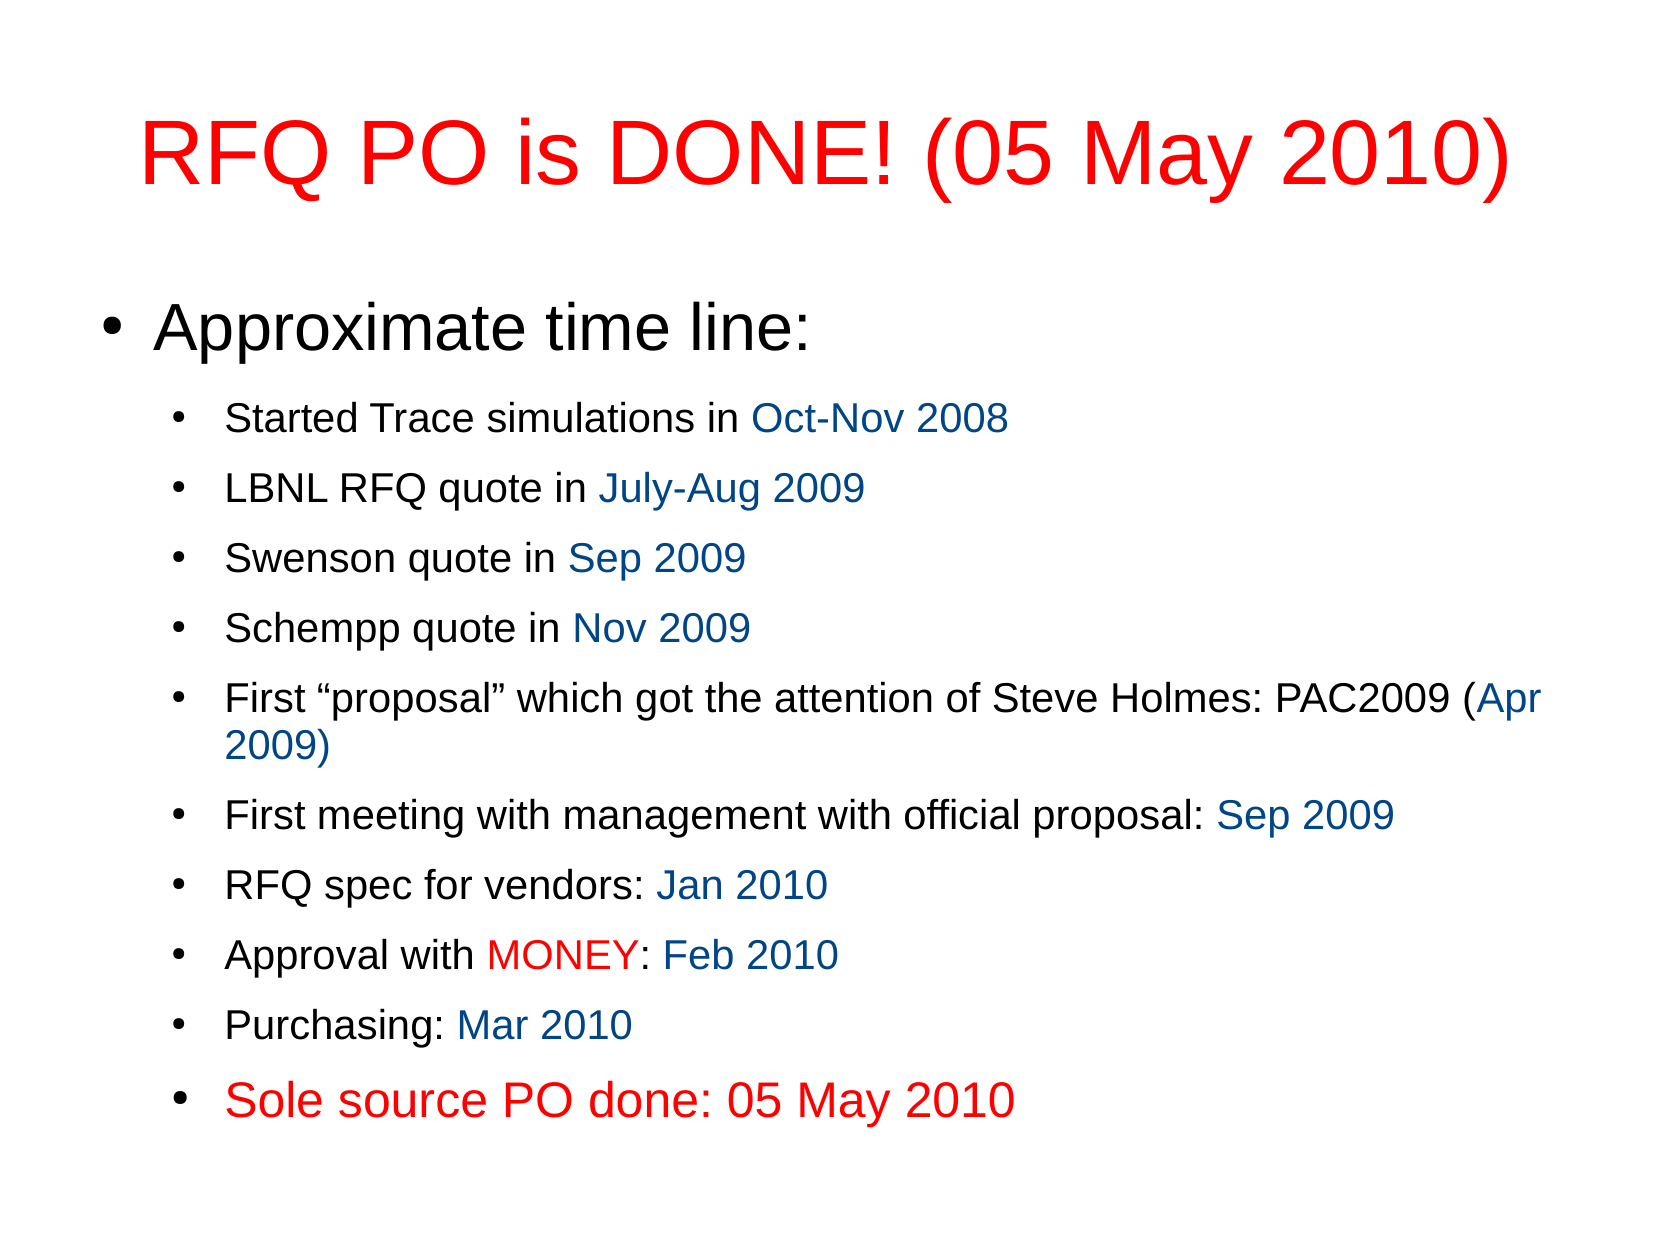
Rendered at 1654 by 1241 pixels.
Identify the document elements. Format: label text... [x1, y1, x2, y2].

list Approximate time line: Started Trace simulations in Oct-Nov 2008 LBNL RFQ quote in July-Aug 2009 Swenson quote in Sep 2009 Schempp quote in Nov 2009 First “proposal” which got the attention of Steve Holmes: PAC2009 (Apr 2009) First meeting with management with official proposal: Sep 2009 RFQ spec for vendors: Jan 2010 Approval with MONEY: Feb 2010 Purchasing: Mar 2010 Sole source PO done: 05 May 2010 [82, 290, 1571, 1128]
title RFQ PO is DONE! (05 May 2010) [82, 49, 1571, 257]
